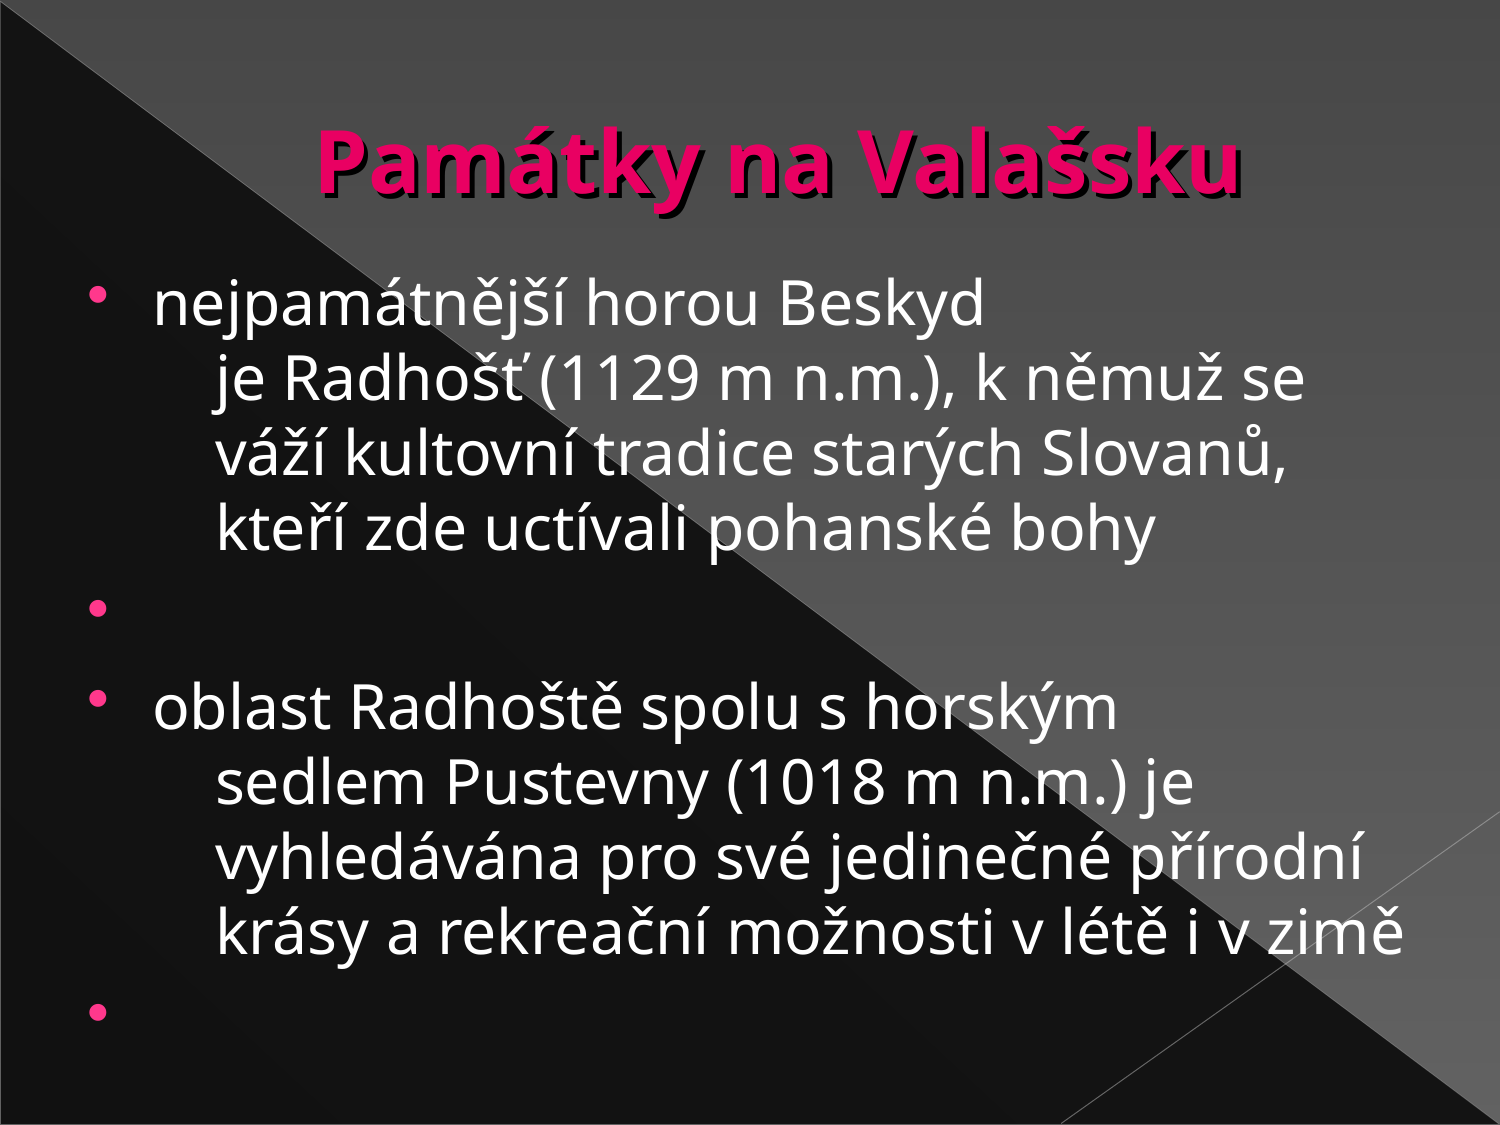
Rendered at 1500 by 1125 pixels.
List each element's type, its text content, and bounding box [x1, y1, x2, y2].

list nejpamátnější horou Beskyd je Radhošť (1129 m n.m.), k němuž se váží kultovní tradice starých Slovanů, kteří zde uctívali pohanské bohy oblast Radhoště spolu s horským sedlem Pustevny (1018 m n.m.) je vyhledávána pro své jedinečné přírodní krásy a rekreační možnosti v létě i v zimě [53, 255, 1426, 1059]
title Památky na Valašsku [75, 43, 1426, 255]
